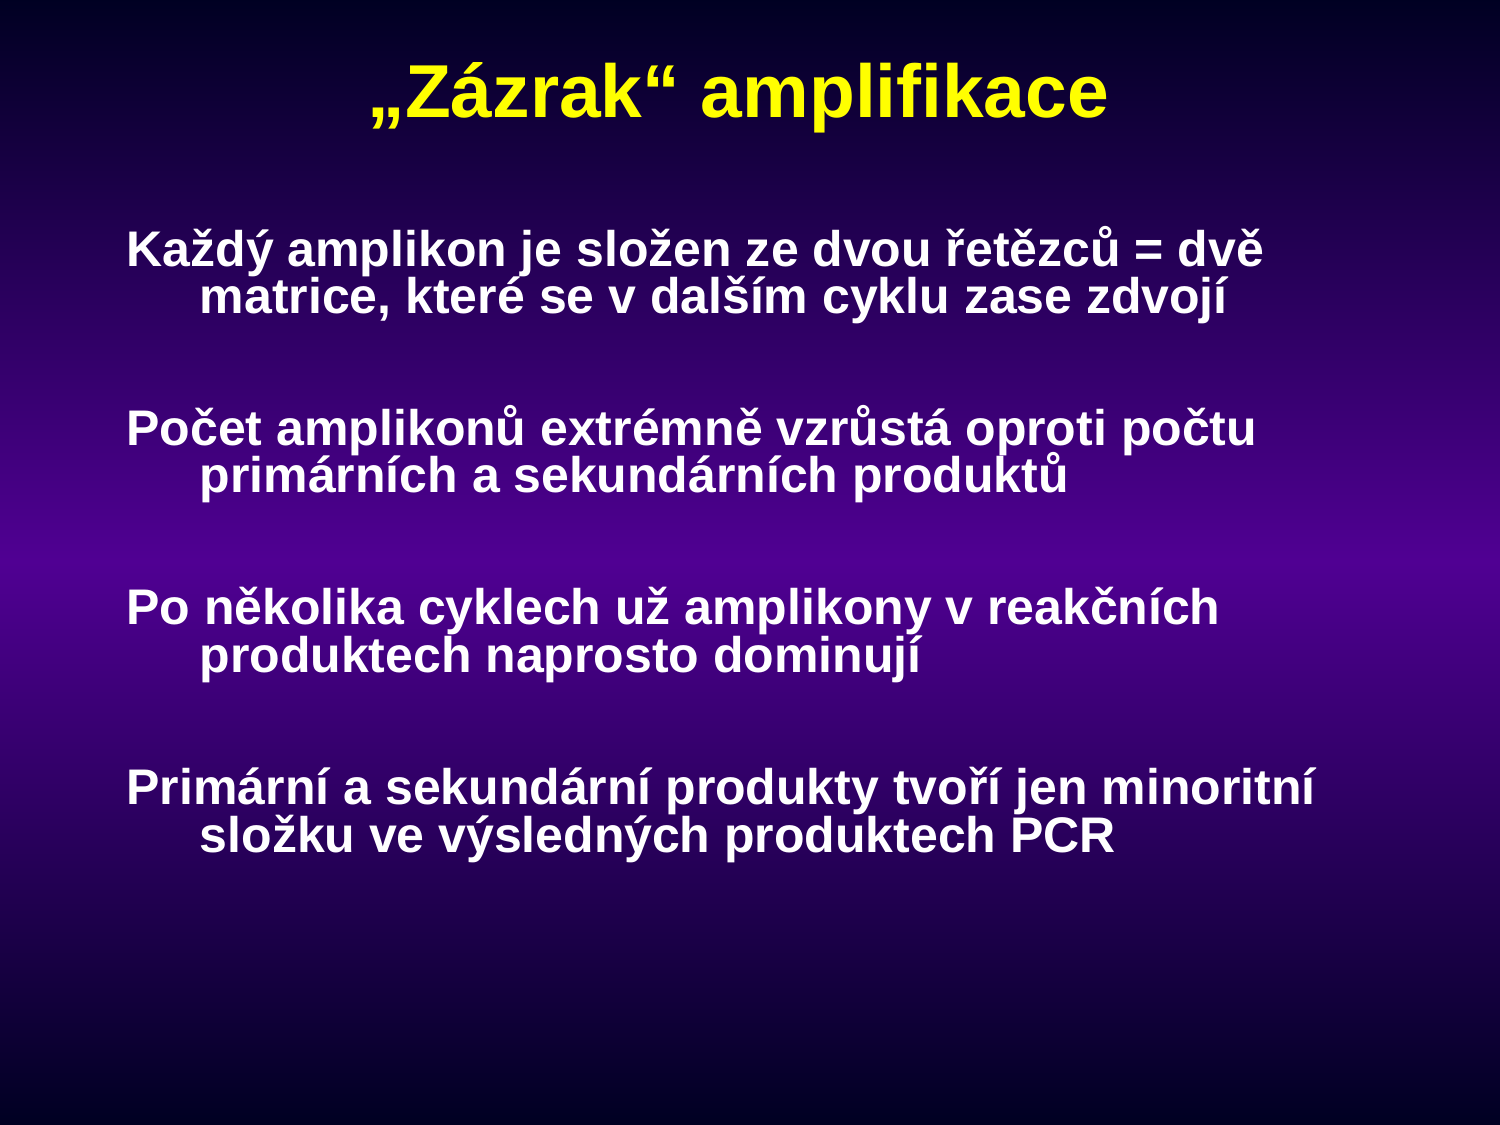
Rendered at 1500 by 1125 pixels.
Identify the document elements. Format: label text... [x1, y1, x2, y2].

text_box Každý amplikon je složen ze dvou řetězců = dvě matrice, které se v dalším cyklu zase zdvojí Počet amplikonů extrémně vzrůstá oproti počtu primárních a sekundárních produktů Po několika cyklech už amplikony v reakčních produktech naprosto dominují Primární a sekundární produkty tvoří jen minoritní složku ve výsledných produktech PCR [112, 220, 1436, 870]
title „Zázrak“ amplifikace [64, 35, 1413, 149]
